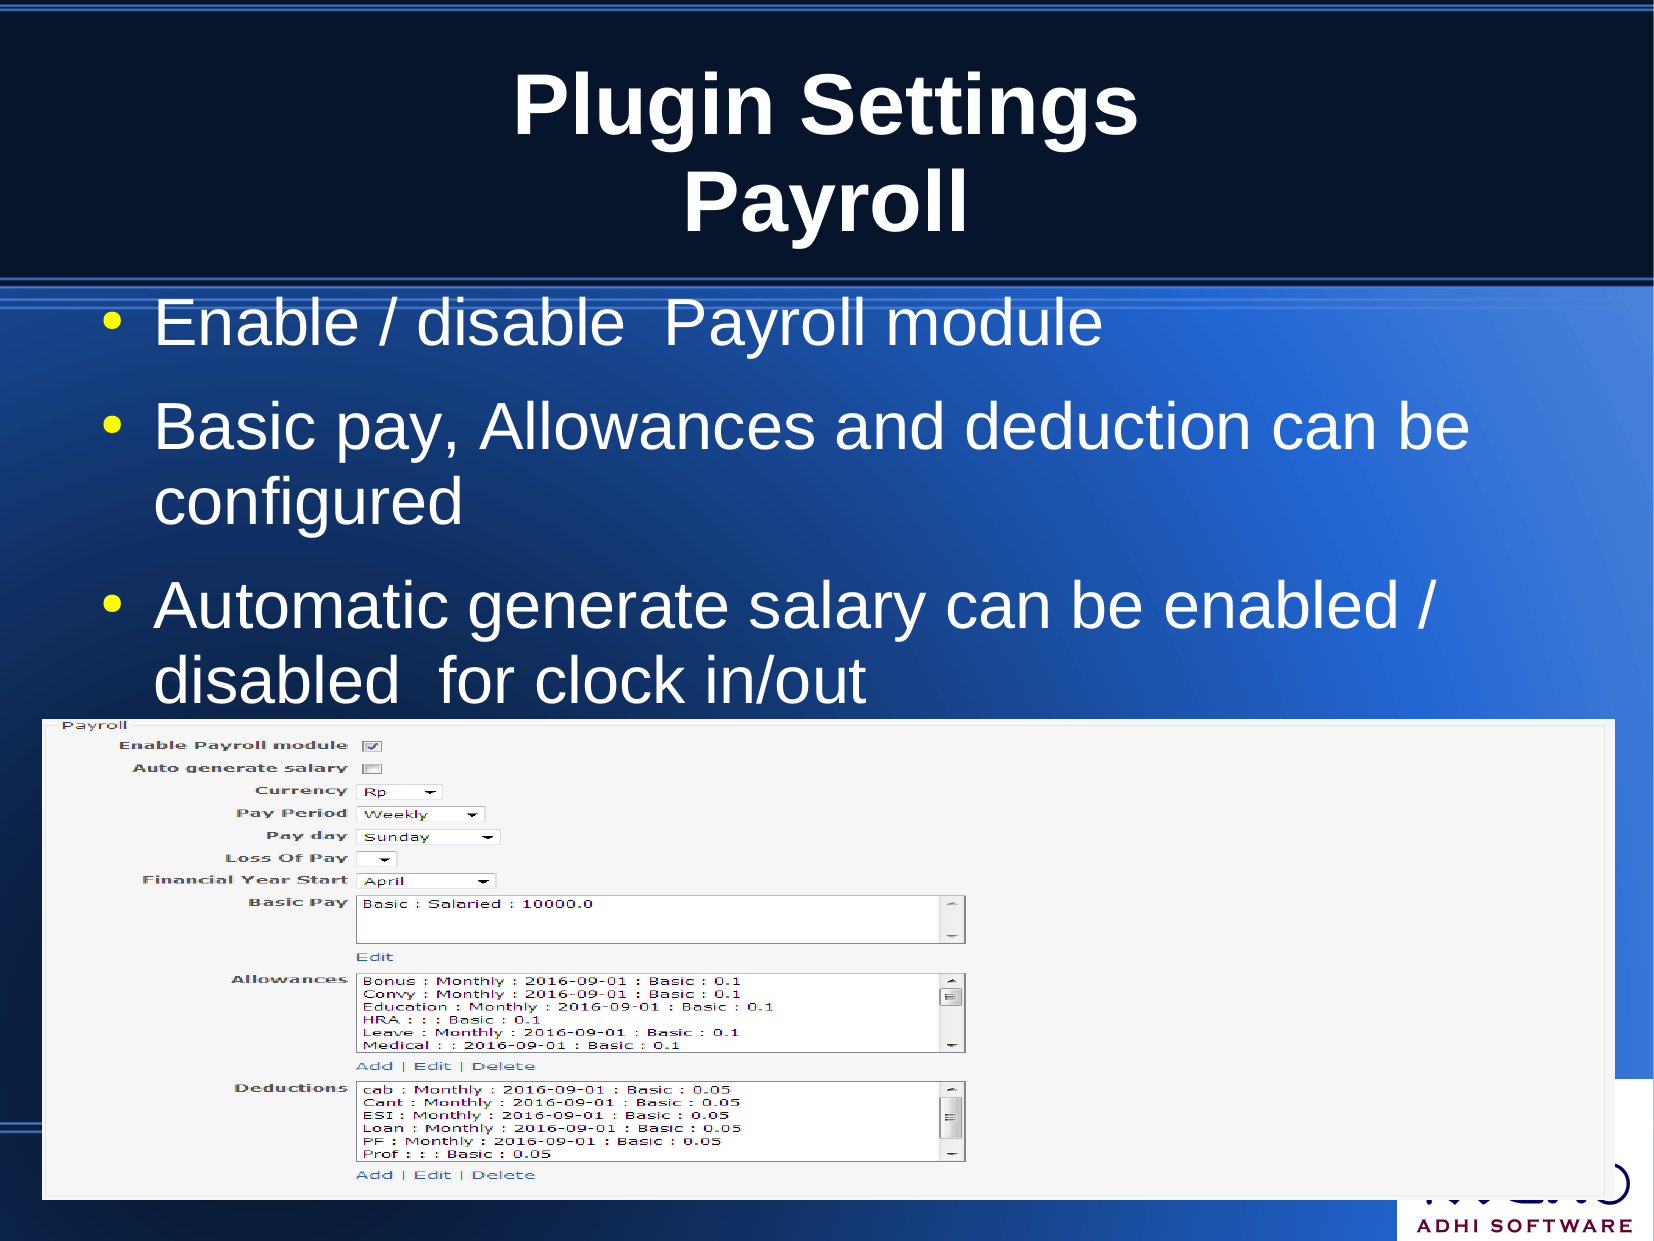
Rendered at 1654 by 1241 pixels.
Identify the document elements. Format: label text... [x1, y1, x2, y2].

title Plugin Settings Payroll [82, 56, 1571, 250]
list Enable / disable Payroll module Basic pay, Allowances and deduction can be configured Automatic generate salary can be enabled / disabled for clock in/out [82, 285, 1571, 719]
picture [0, 0, 1654, 1241]
